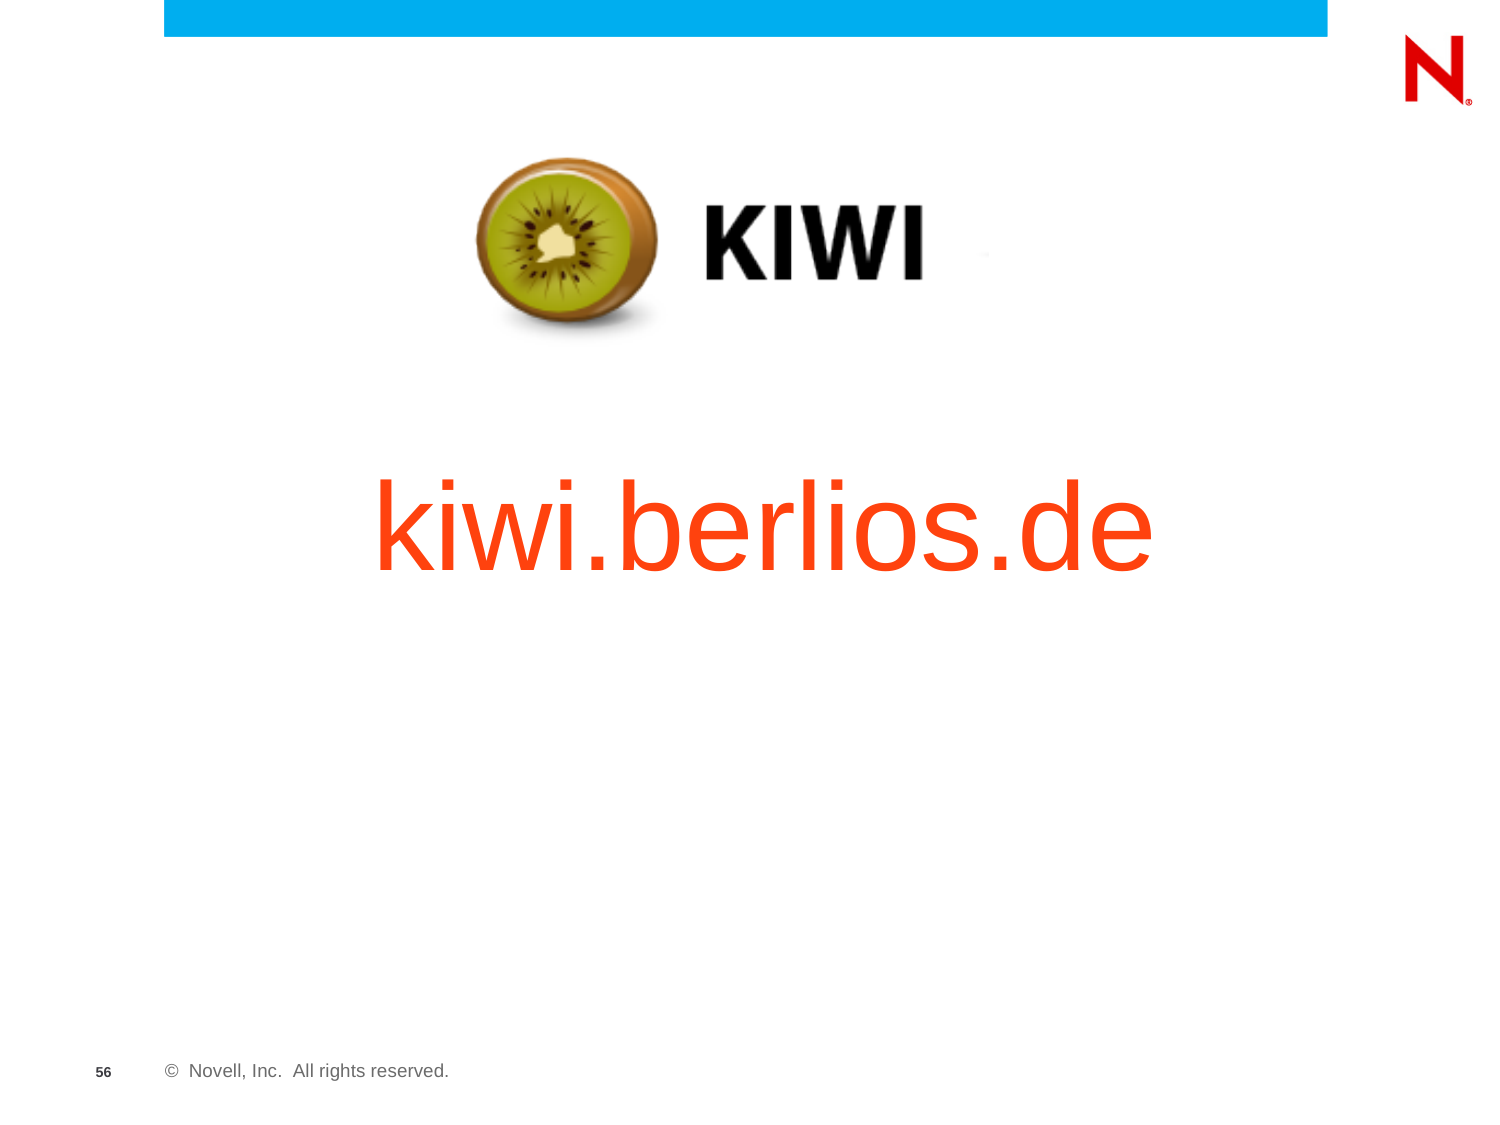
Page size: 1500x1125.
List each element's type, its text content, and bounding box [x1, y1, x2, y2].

list kiwi.berlios.de [29, 264, 1500, 1125]
picture [451, 114, 989, 264]
picture [1403, 32, 1473, 107]
